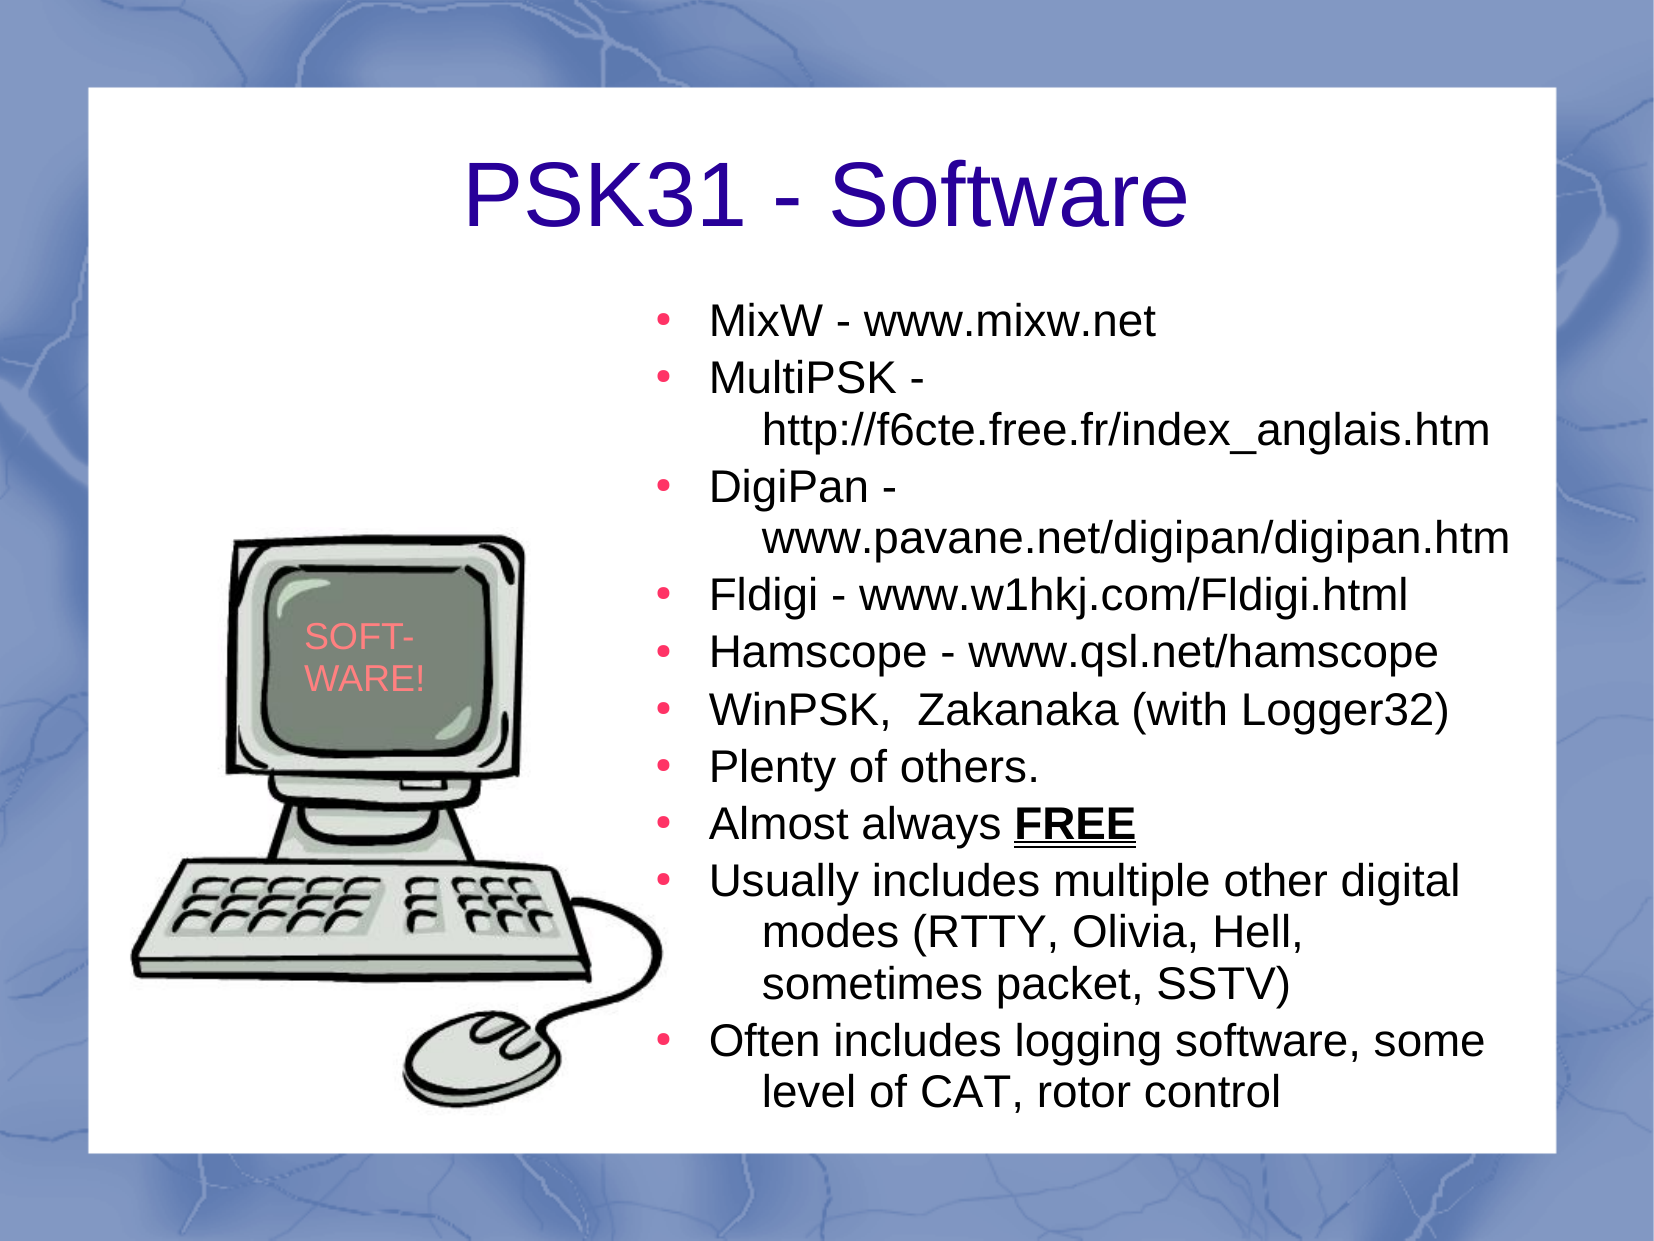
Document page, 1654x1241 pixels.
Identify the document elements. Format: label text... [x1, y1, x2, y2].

title PSK31 - Software [118, 90, 1536, 298]
list MixW - www.mixw.net MultiPSK - http://f6cte.free.fr/index_anglais.htm DigiPan - www.pavane.net/digipan/digipan.htm Fldigi - www.w1hkj.com/Fldigi.html Hamscope - www.qsl.net/hamscope WinPSK, Zakanaka (with Logger32) Plenty of others. Almost always FREE Usually includes multiple other digital modes (RTTY, Olivia, Hell, sometimes packet, SSTV) Often includes logging software, some level of CAT, rotor control [620, 295, 1536, 1118]
text_box SOFT- WARE! [289, 608, 467, 708]
picture [0, 0, 1654, 1241]
